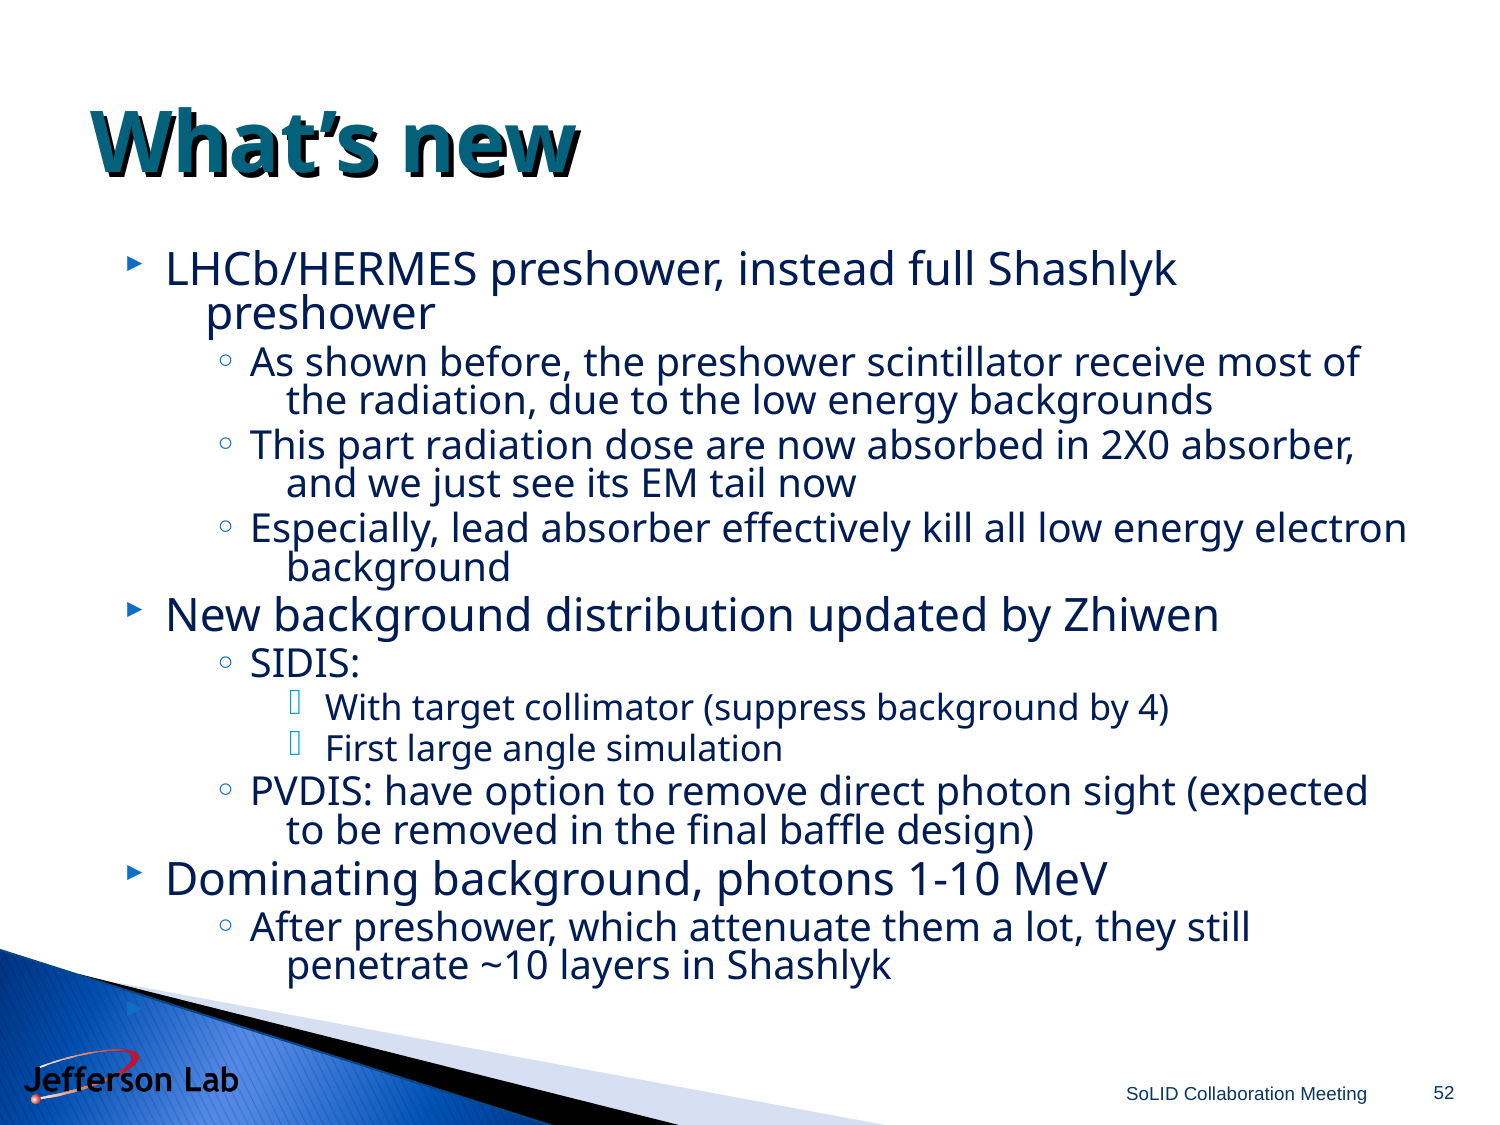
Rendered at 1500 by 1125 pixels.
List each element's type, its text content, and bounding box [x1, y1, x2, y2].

text_box 52 [1418, 1051, 1479, 1112]
title What’s new [75, 45, 1426, 233]
text_box SoLID Collaboration Meeting [1074, 1051, 1418, 1112]
list LHCb/HERMES preshower, instead full Shashlyk preshower As shown before, the preshower scintillator receive most of the radiation, due to the low energy backgrounds This part radiation dose are now absorbed in 2X0 absorber, and we just see its EM tail now Especially, lead absorber effectively kill all low energy electron background New background distribution updated by Zhiwen SIDIS: With target collimator (suppress background by 4) First large angle simulation PVDIS: have option to remove direct photon sight (expected to be removed in the final baffle design) Dominating background, photons 1-10 MeV After preshower, which attenuate them a lot, they still penetrate ~10 layers in Shashlyk [75, 243, 1426, 1001]
